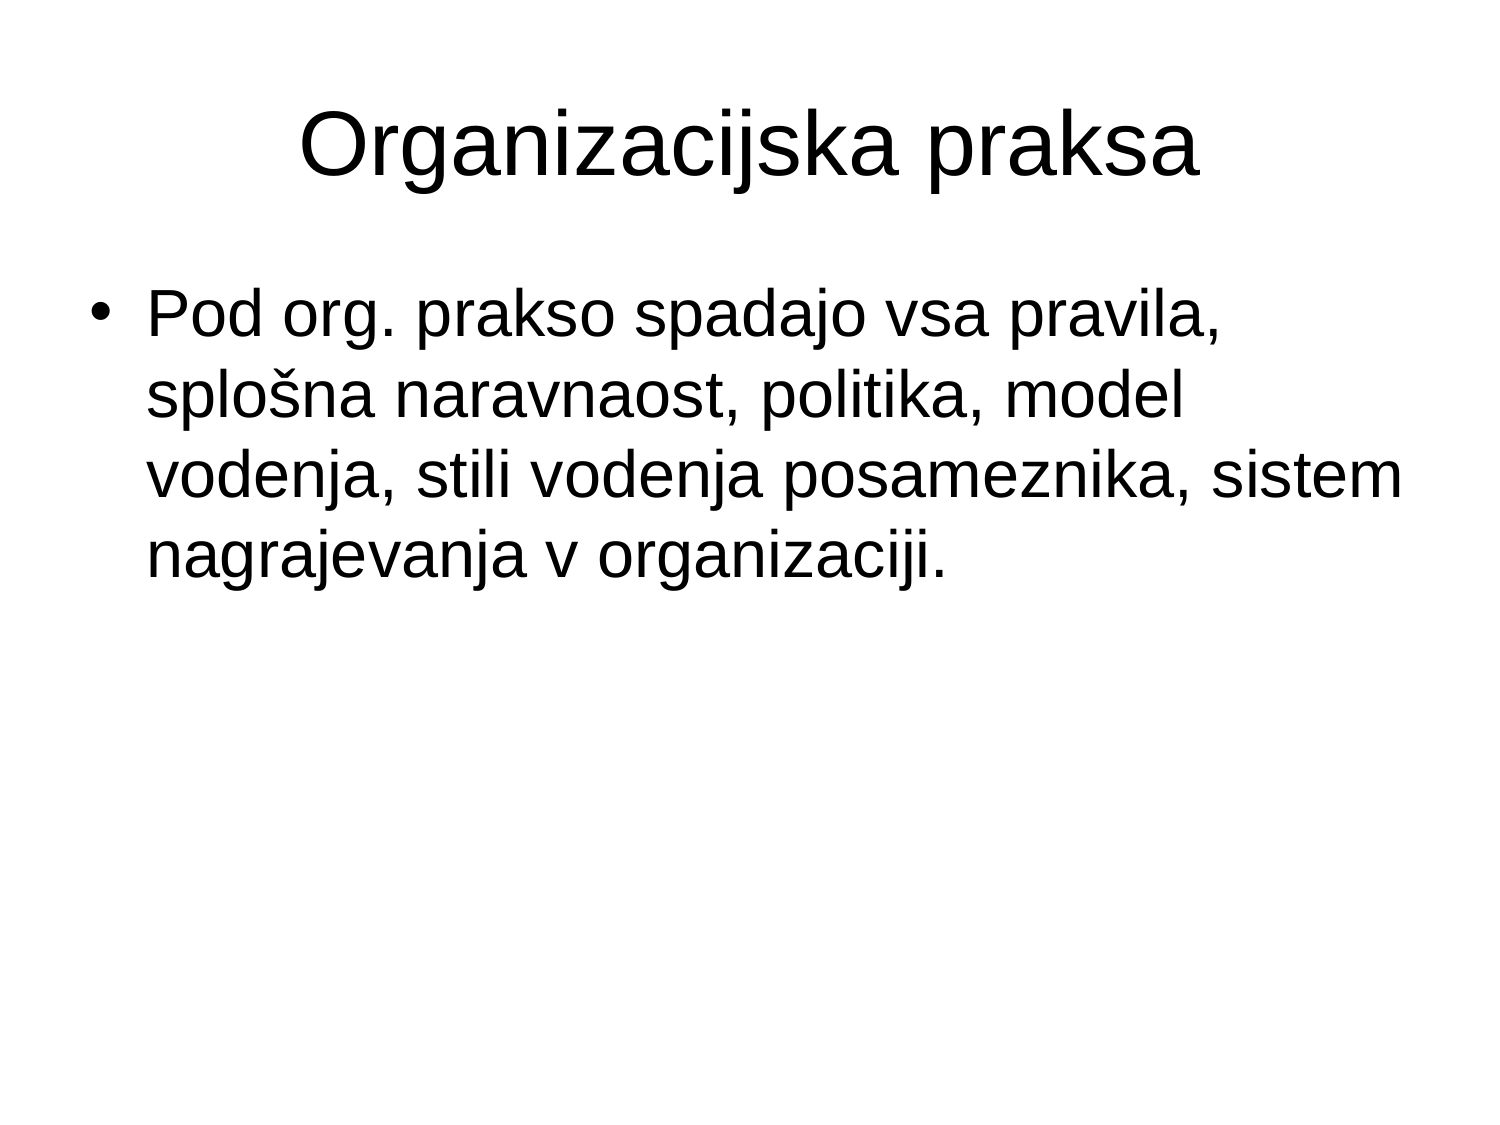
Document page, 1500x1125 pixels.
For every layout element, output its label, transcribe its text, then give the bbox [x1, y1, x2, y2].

title Organizacijska praksa [75, 45, 1426, 233]
list Pod org. prakso spadajo vsa pravila, splošna naravnaost, politika, model vodenja, stili vodenja posameznika, sistem nagrajevanja v organizaciji. [75, 262, 1426, 1006]
